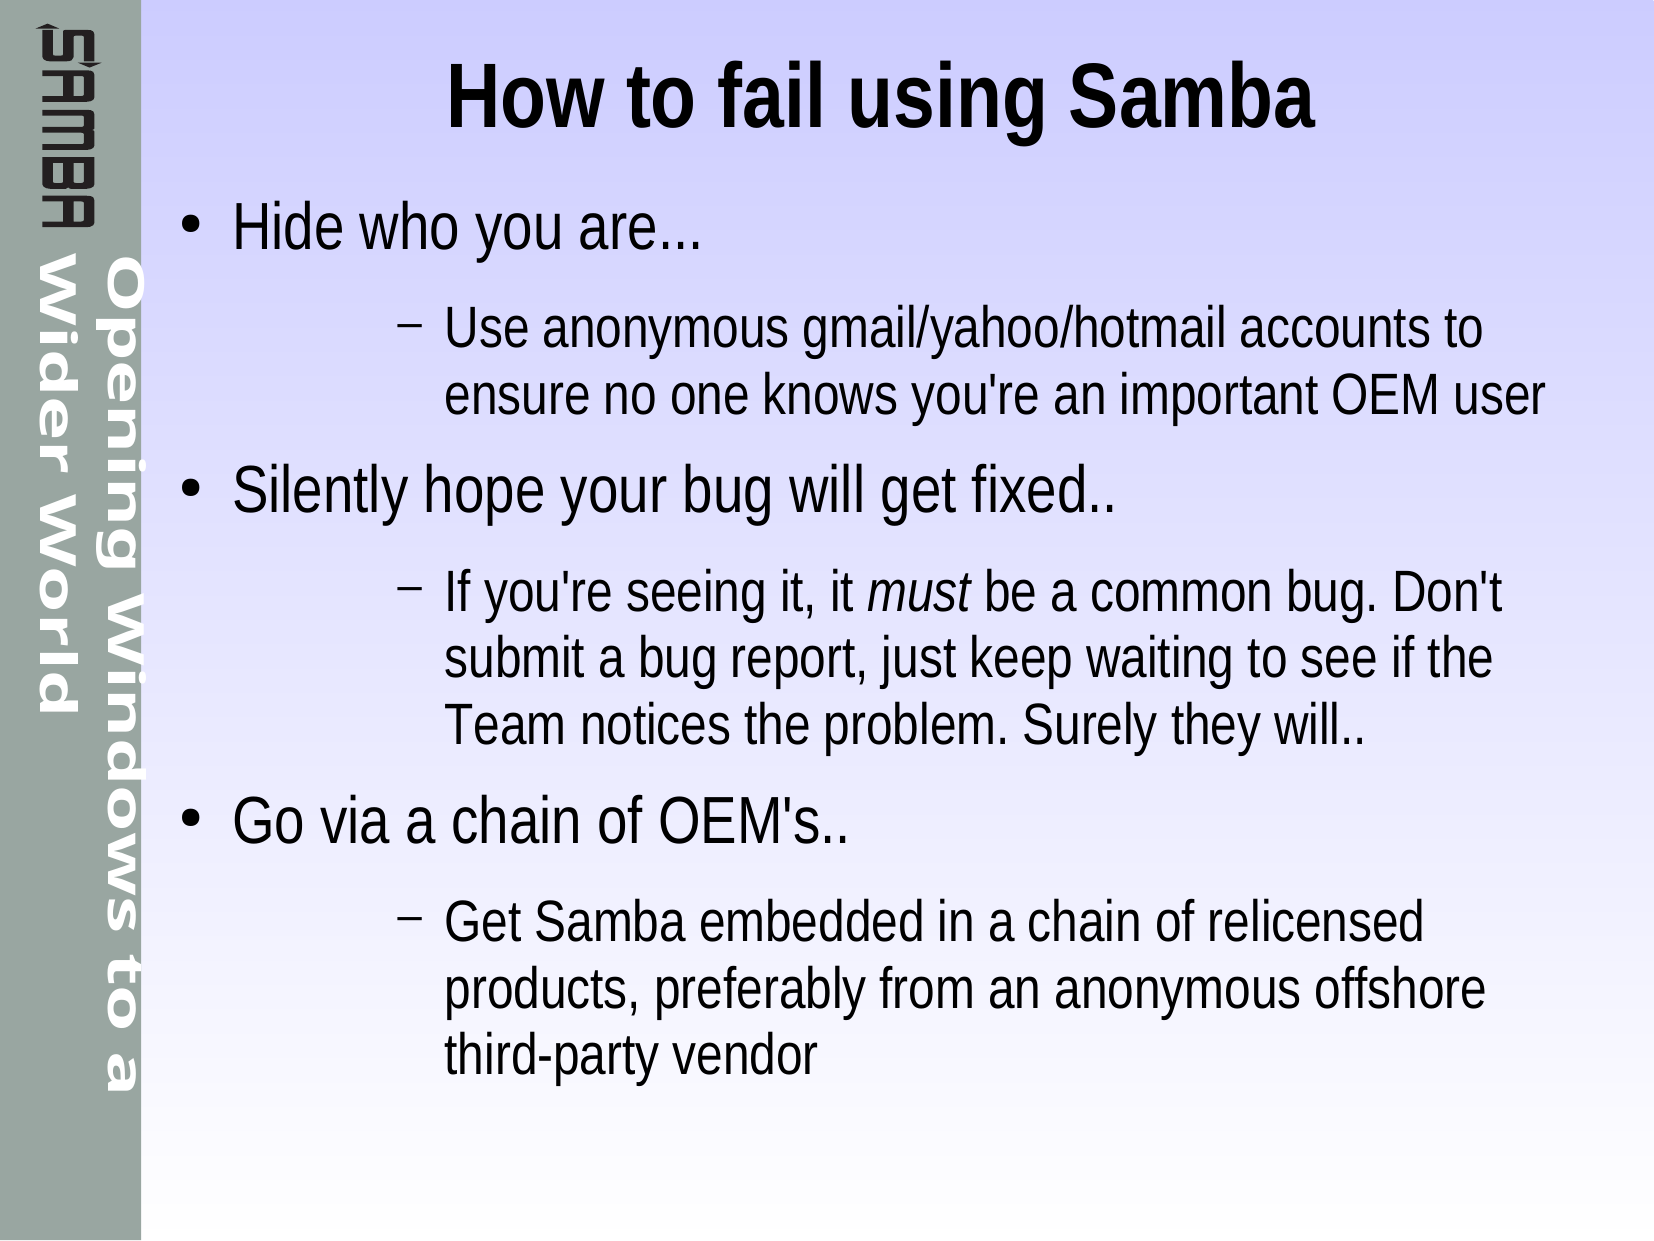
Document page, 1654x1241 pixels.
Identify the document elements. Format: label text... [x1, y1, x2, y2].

title How to fail using Samba [175, 21, 1588, 167]
list Hide who you are... Use anonymous gmail/yahoo/hotmail accounts to ensure no one knows you're an important OEM user Silently hope your bug will get fixed.. If you're seeing it, it must be a common bug. Don't submit a bug report, just keep waiting to see if the Team notices the problem. Surely they will.. Go via a chain of OEM's.. Get Samba embedded in a chain of relicensed products, preferably from an anonymous offshore third-party vendor [161, 187, 1574, 1241]
